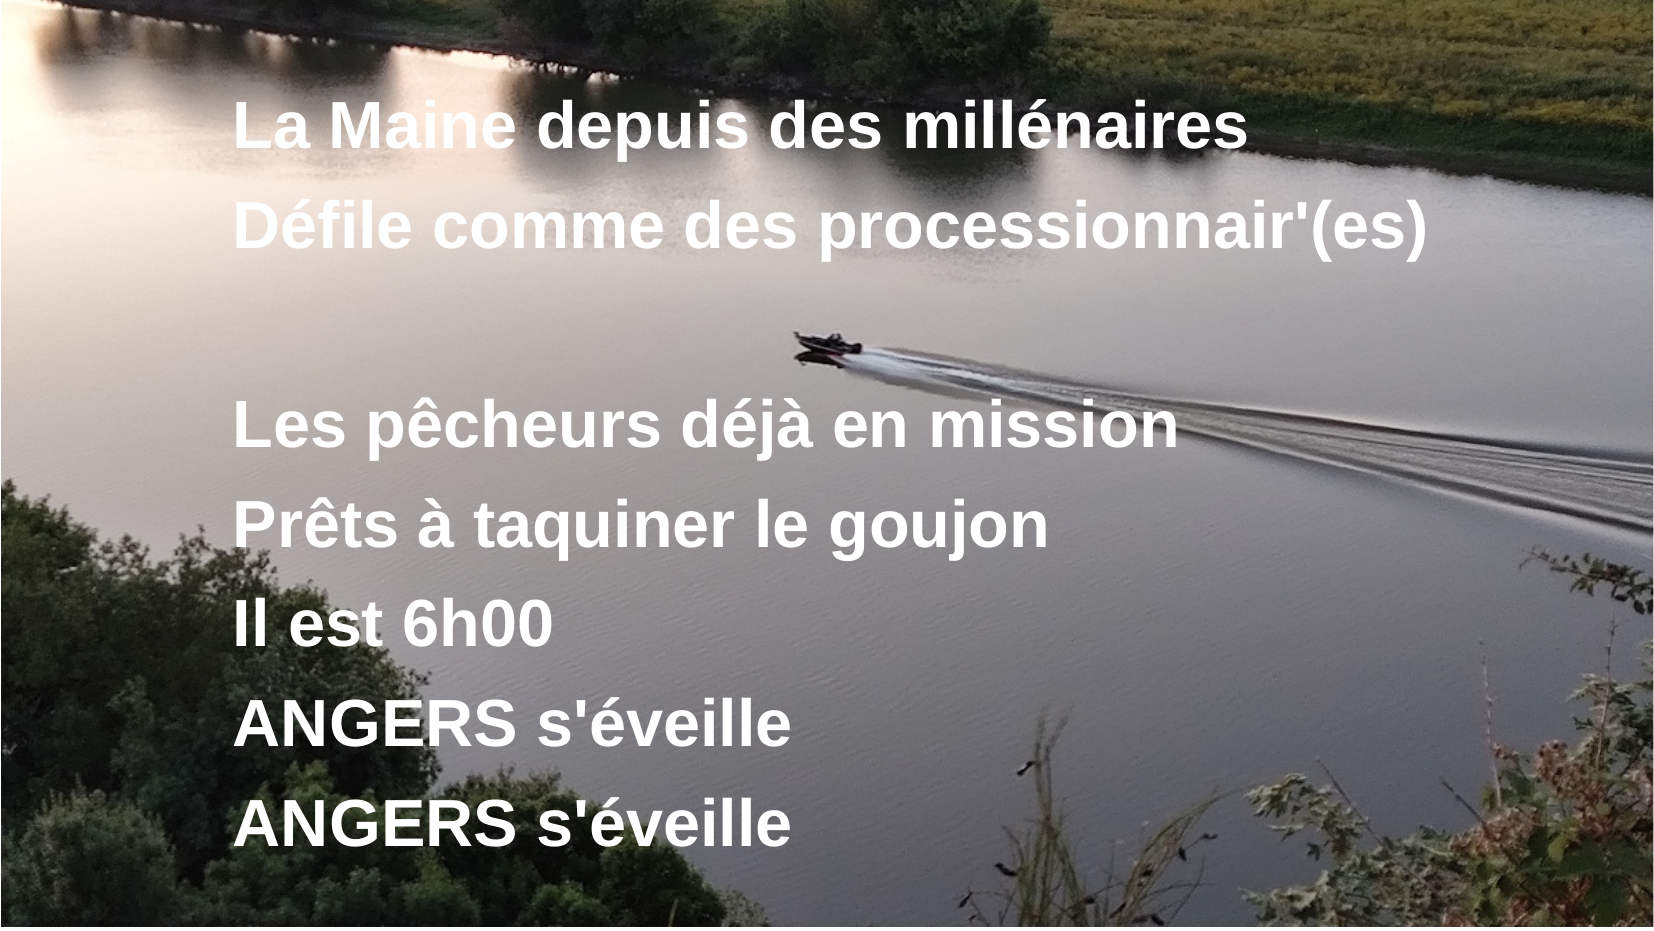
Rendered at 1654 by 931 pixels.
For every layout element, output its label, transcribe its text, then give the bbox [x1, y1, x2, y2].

picture [1, 0, 1654, 927]
list La Maine depuis des millénaires Défile comme des processionnair'(es) Les pêcheurs déjà en mission Prêts à taquiner le goujon Il est 6h00 ANGERS s'éveille ANGERS s'éveille [232, 88, 1565, 875]
